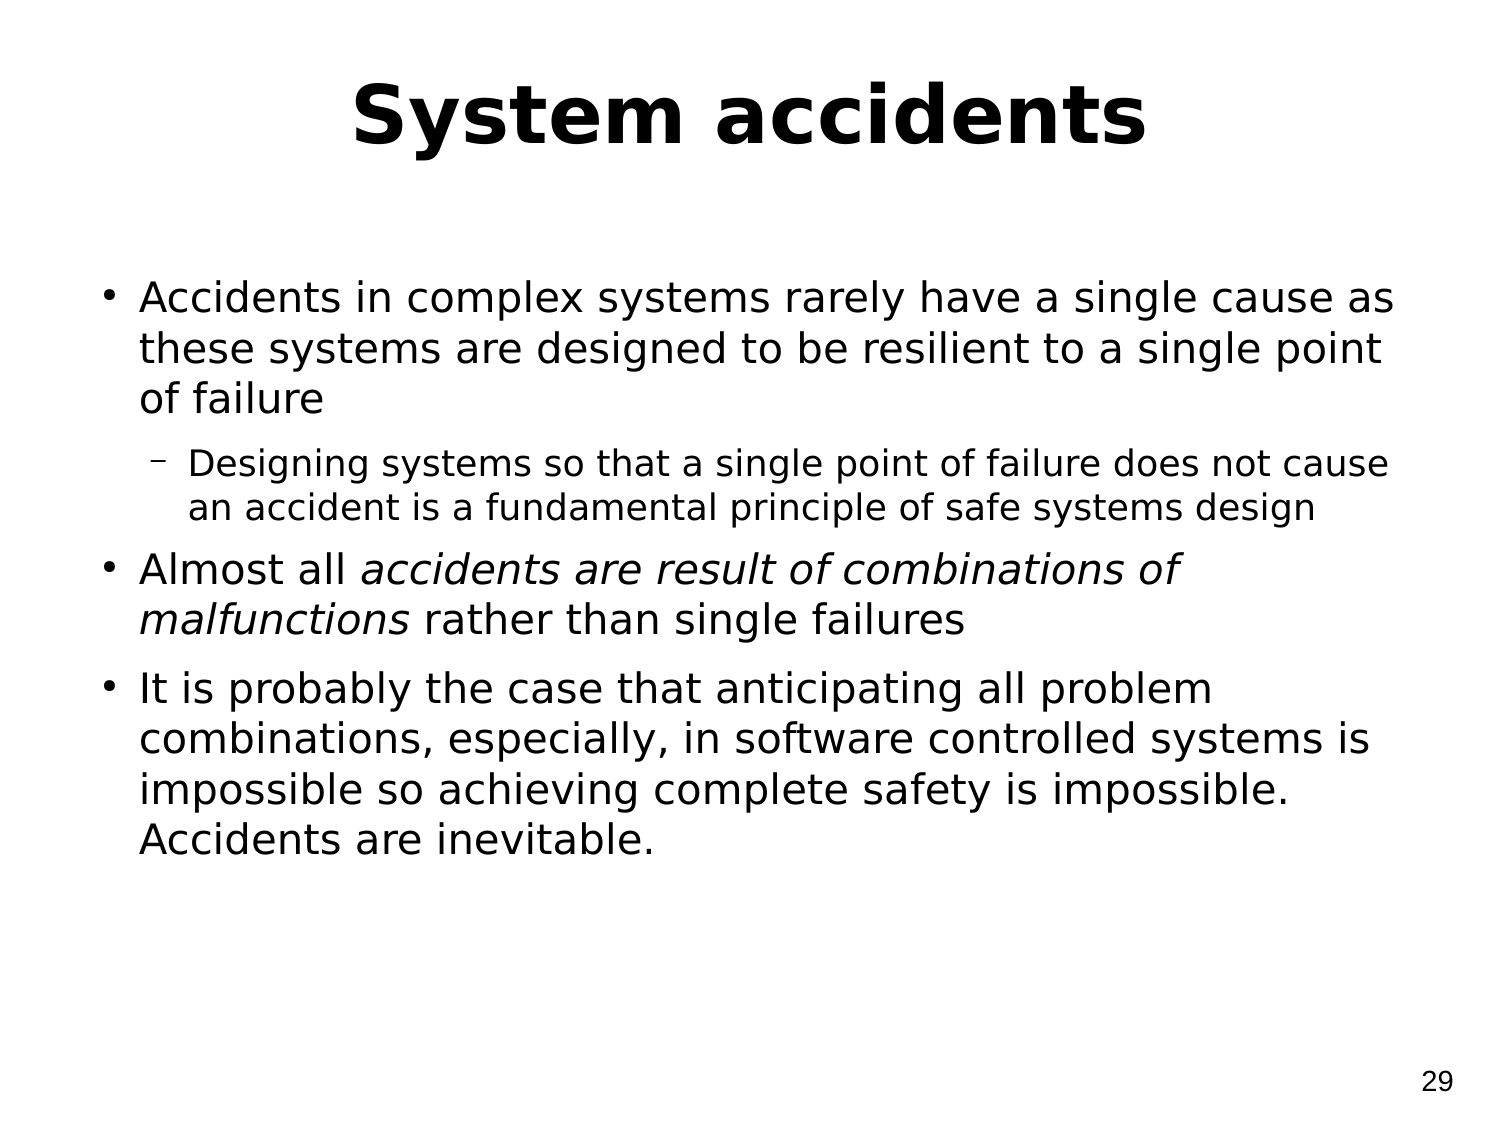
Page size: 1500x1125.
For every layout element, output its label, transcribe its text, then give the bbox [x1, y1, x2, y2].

title System accidents [75, 44, 1425, 177]
list Accidents in complex systems rarely have a single cause as these systems are designed to be resilient to a single point of failure Designing systems so that a single point of failure does not cause an accident is a fundamental principle of safe systems design Almost all accidents are result of combinations of malfunctions rather than single failures It is probably the case that anticipating all problem combinations, especially, in software controlled systems is impossible so achieving complete safety is impossible. Accidents are inevitable. [75, 263, 1425, 916]
